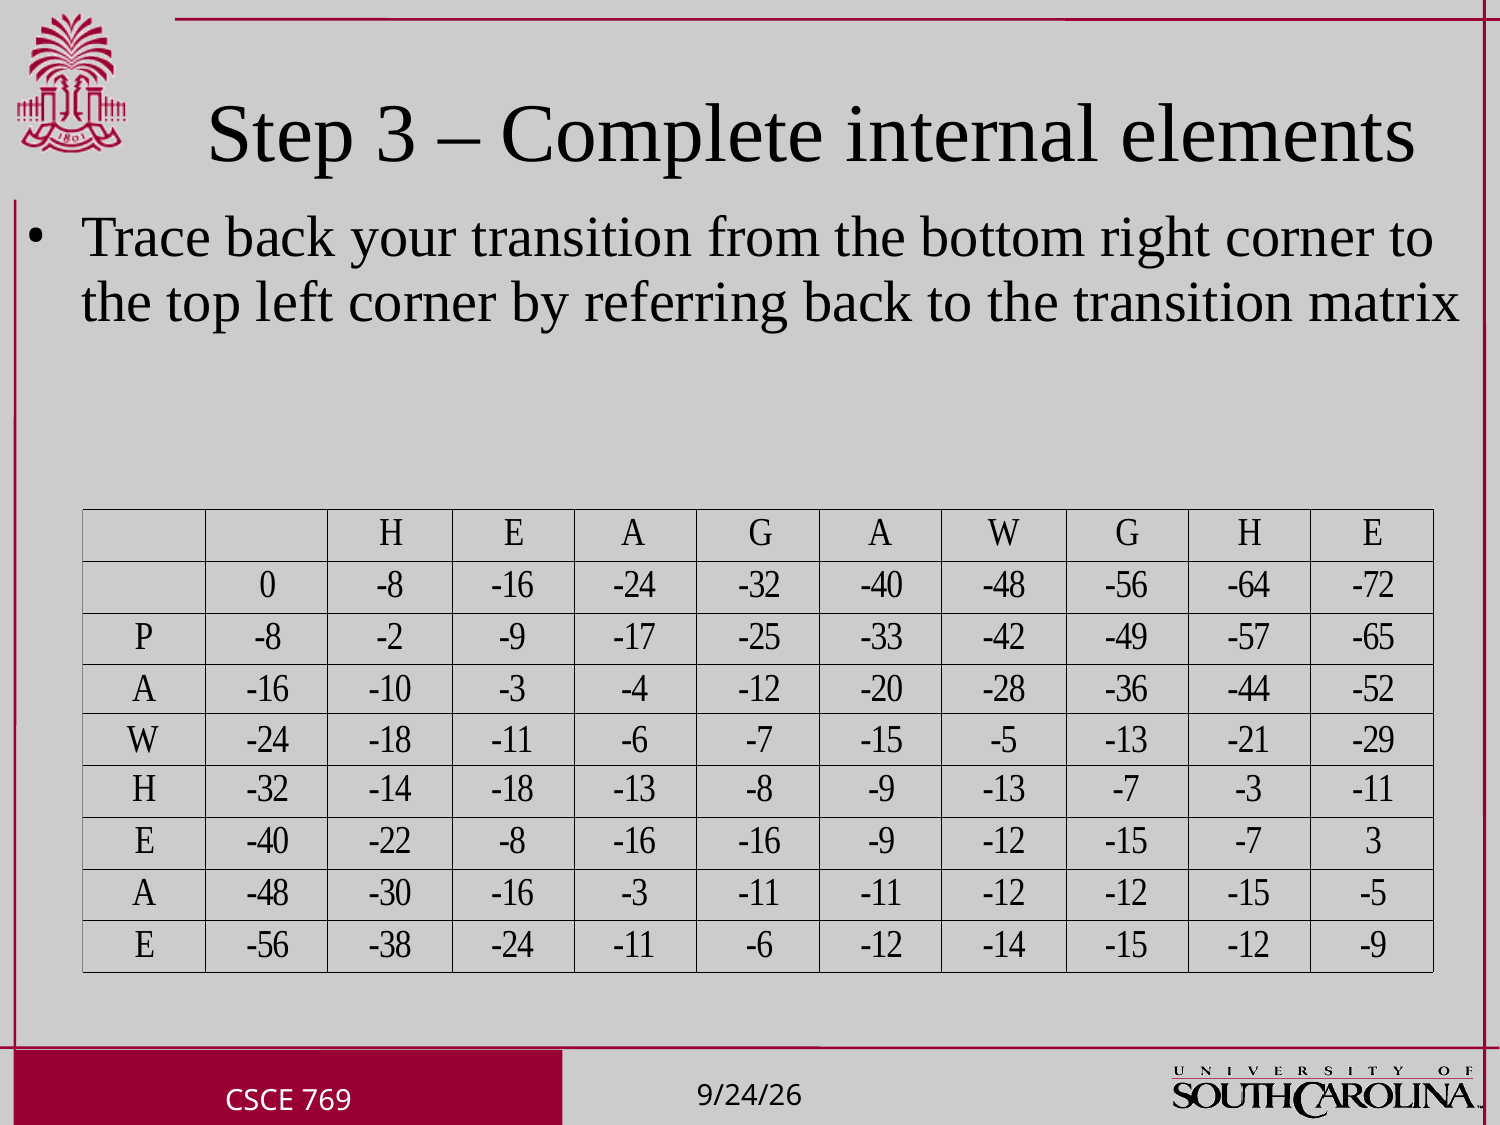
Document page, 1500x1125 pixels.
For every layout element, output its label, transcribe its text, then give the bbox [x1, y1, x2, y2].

picture [1162, 1050, 1483, 1125]
title Step 3 – Complete internal elements [174, 9, 1450, 188]
list Trace back your transition from the bottom right corner to the top left corner by referring back to the transition matrix [24, 199, 1476, 998]
picture [12, 12, 131, 155]
